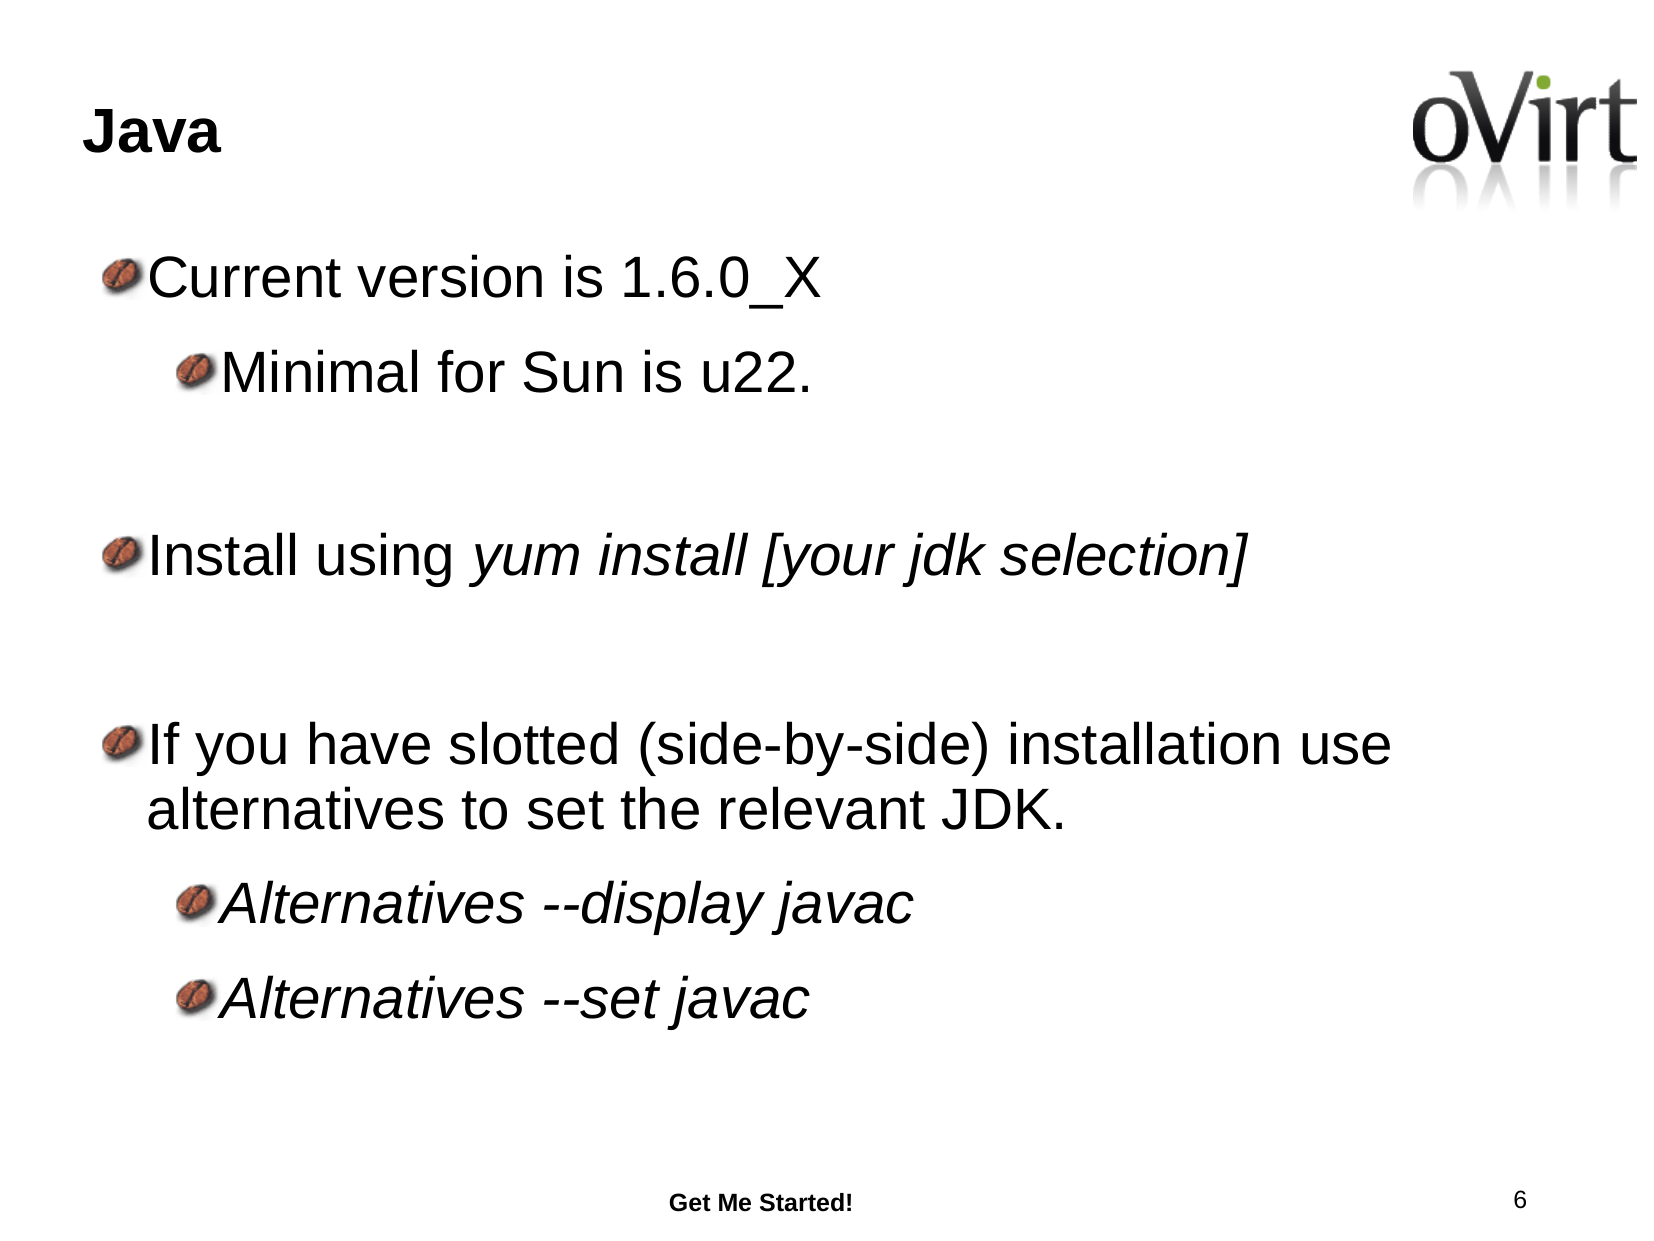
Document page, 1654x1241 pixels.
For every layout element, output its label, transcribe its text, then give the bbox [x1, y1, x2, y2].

picture [1413, 63, 1637, 212]
title Java [82, 37, 1303, 226]
list Current version is 1.6.0_X Minimal for Sun is u22. Install using yum install [your jdk selection] If you have slotted (side-by-side) installation use alternatives to set the relevant JDK. Alternatives --display javac Alternatives --set javac [86, 244, 1576, 1126]
